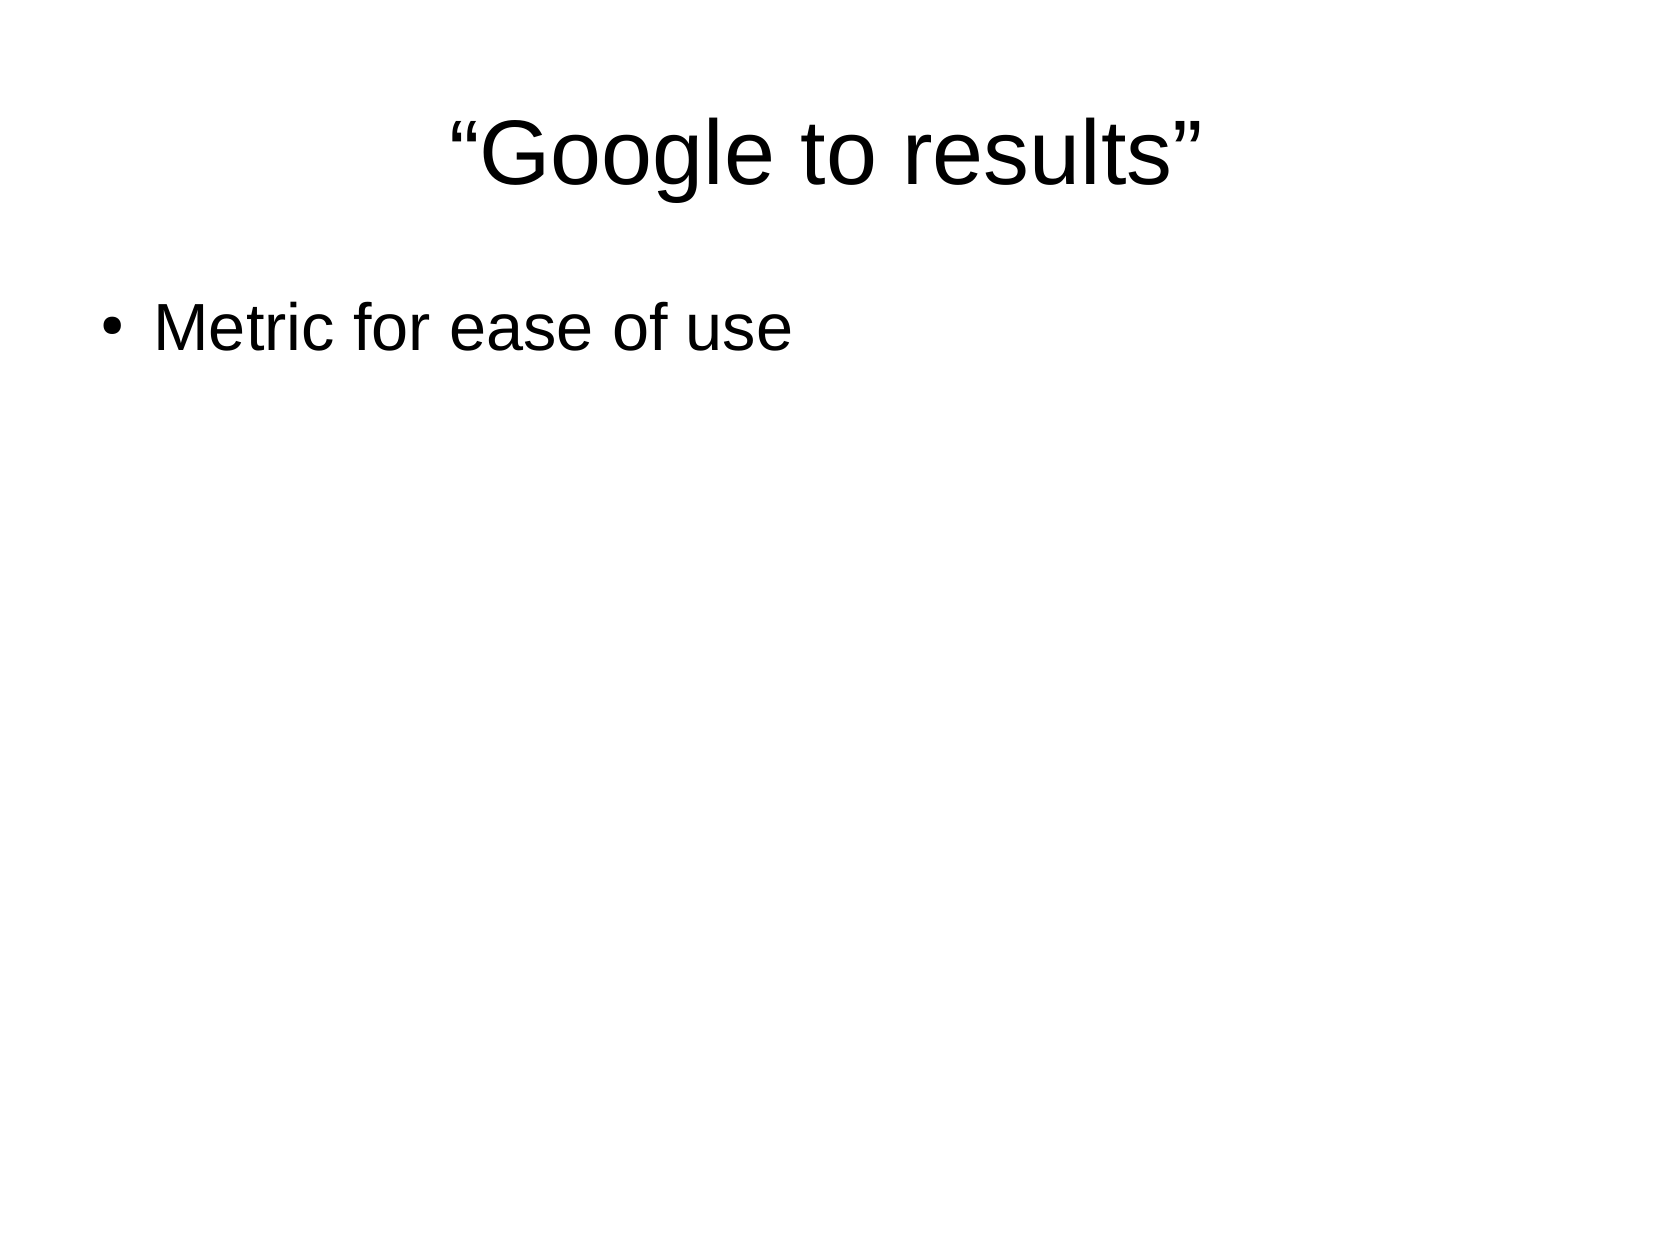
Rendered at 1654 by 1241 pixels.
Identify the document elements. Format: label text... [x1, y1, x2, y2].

list Metric for ease of use [82, 290, 1571, 1010]
title “Google to results” [82, 49, 1571, 257]
